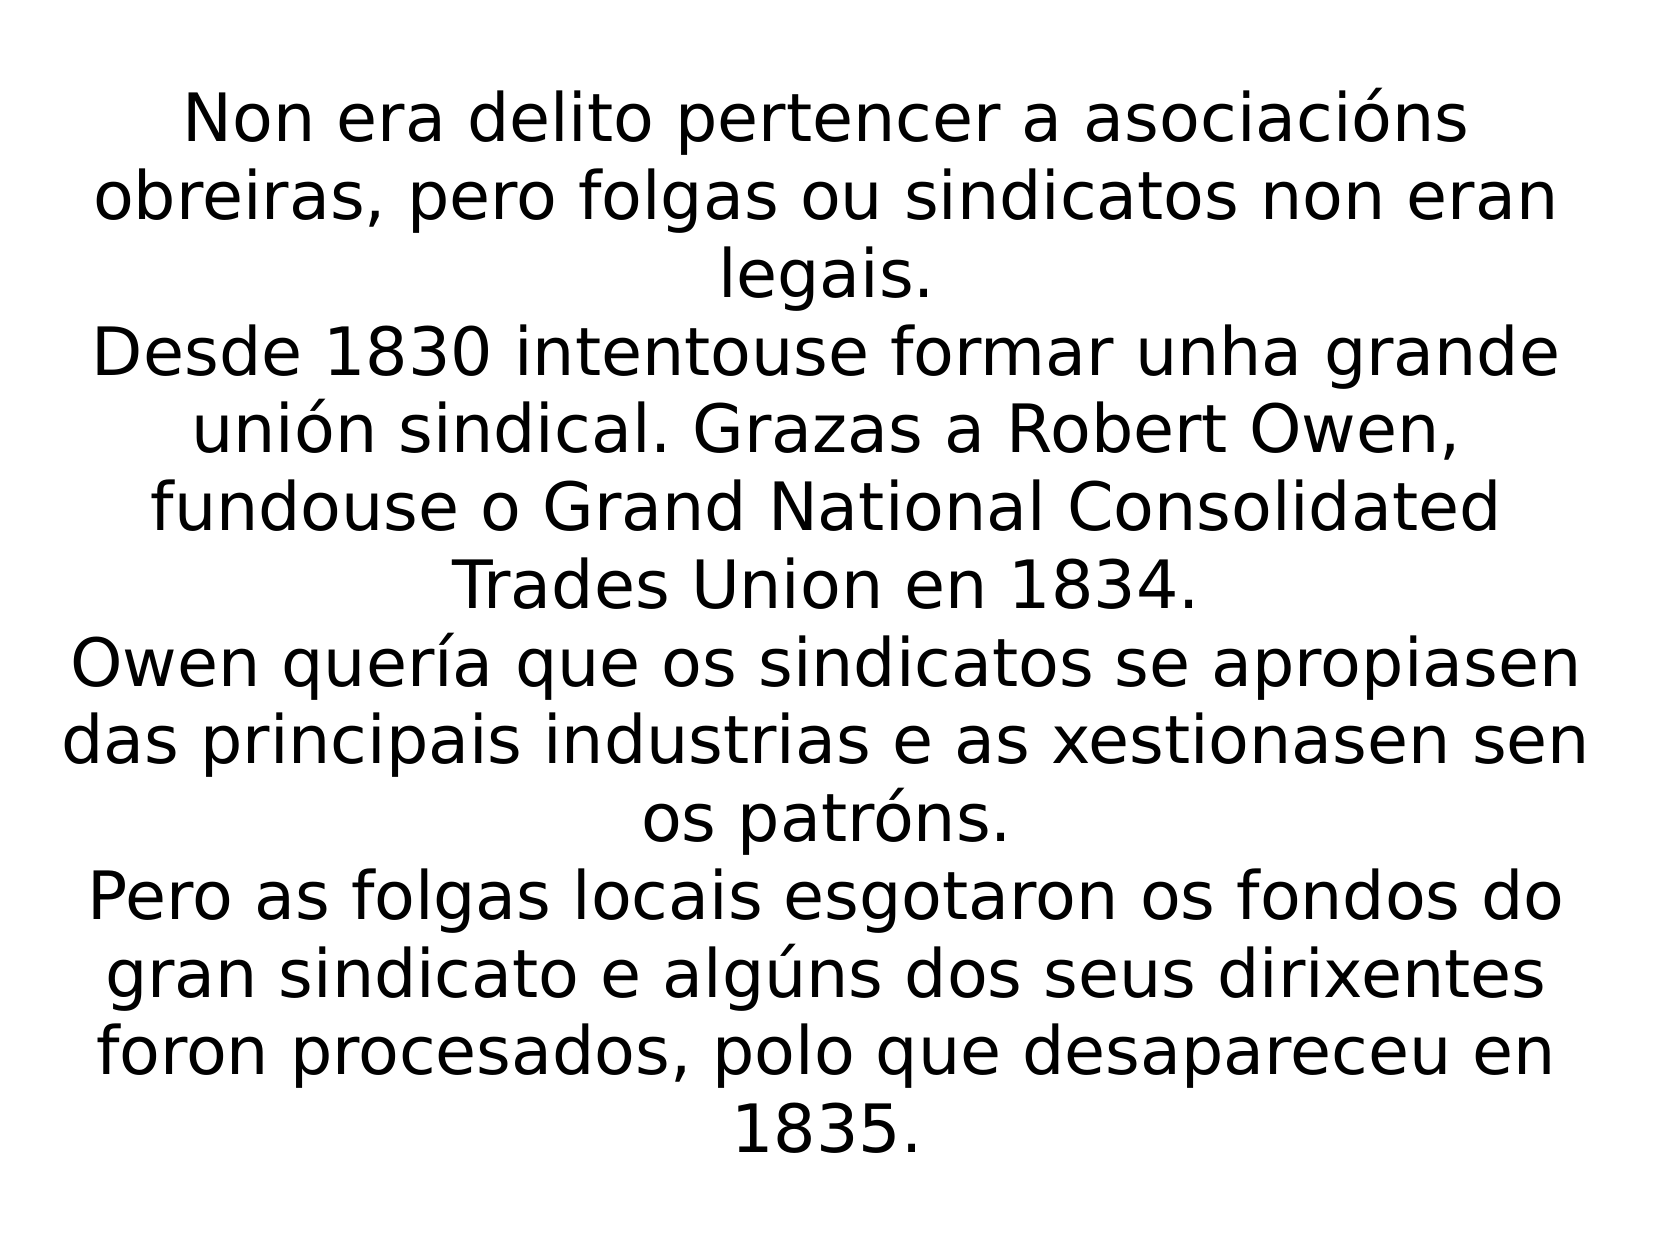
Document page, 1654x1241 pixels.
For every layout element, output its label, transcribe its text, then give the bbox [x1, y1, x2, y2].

subtitle Non era delito pertencer a asociacións obreiras, pero folgas ou sindicatos non eran legais. Desde 1830 intentouse formar unha grande unión sindical. Grazas a Robert Owen, fundouse o Grand National Consolidated Trades Union en 1834. Owen quería que os sindicatos se apropiasen das principais industrias e as xestionasen sen os patróns. Pero as folgas locais esgotaron os fondos do gran sindicato e algúns dos seus dirixentes foron procesados, polo que desapareceu en 1835. [35, 79, 1619, 1169]
